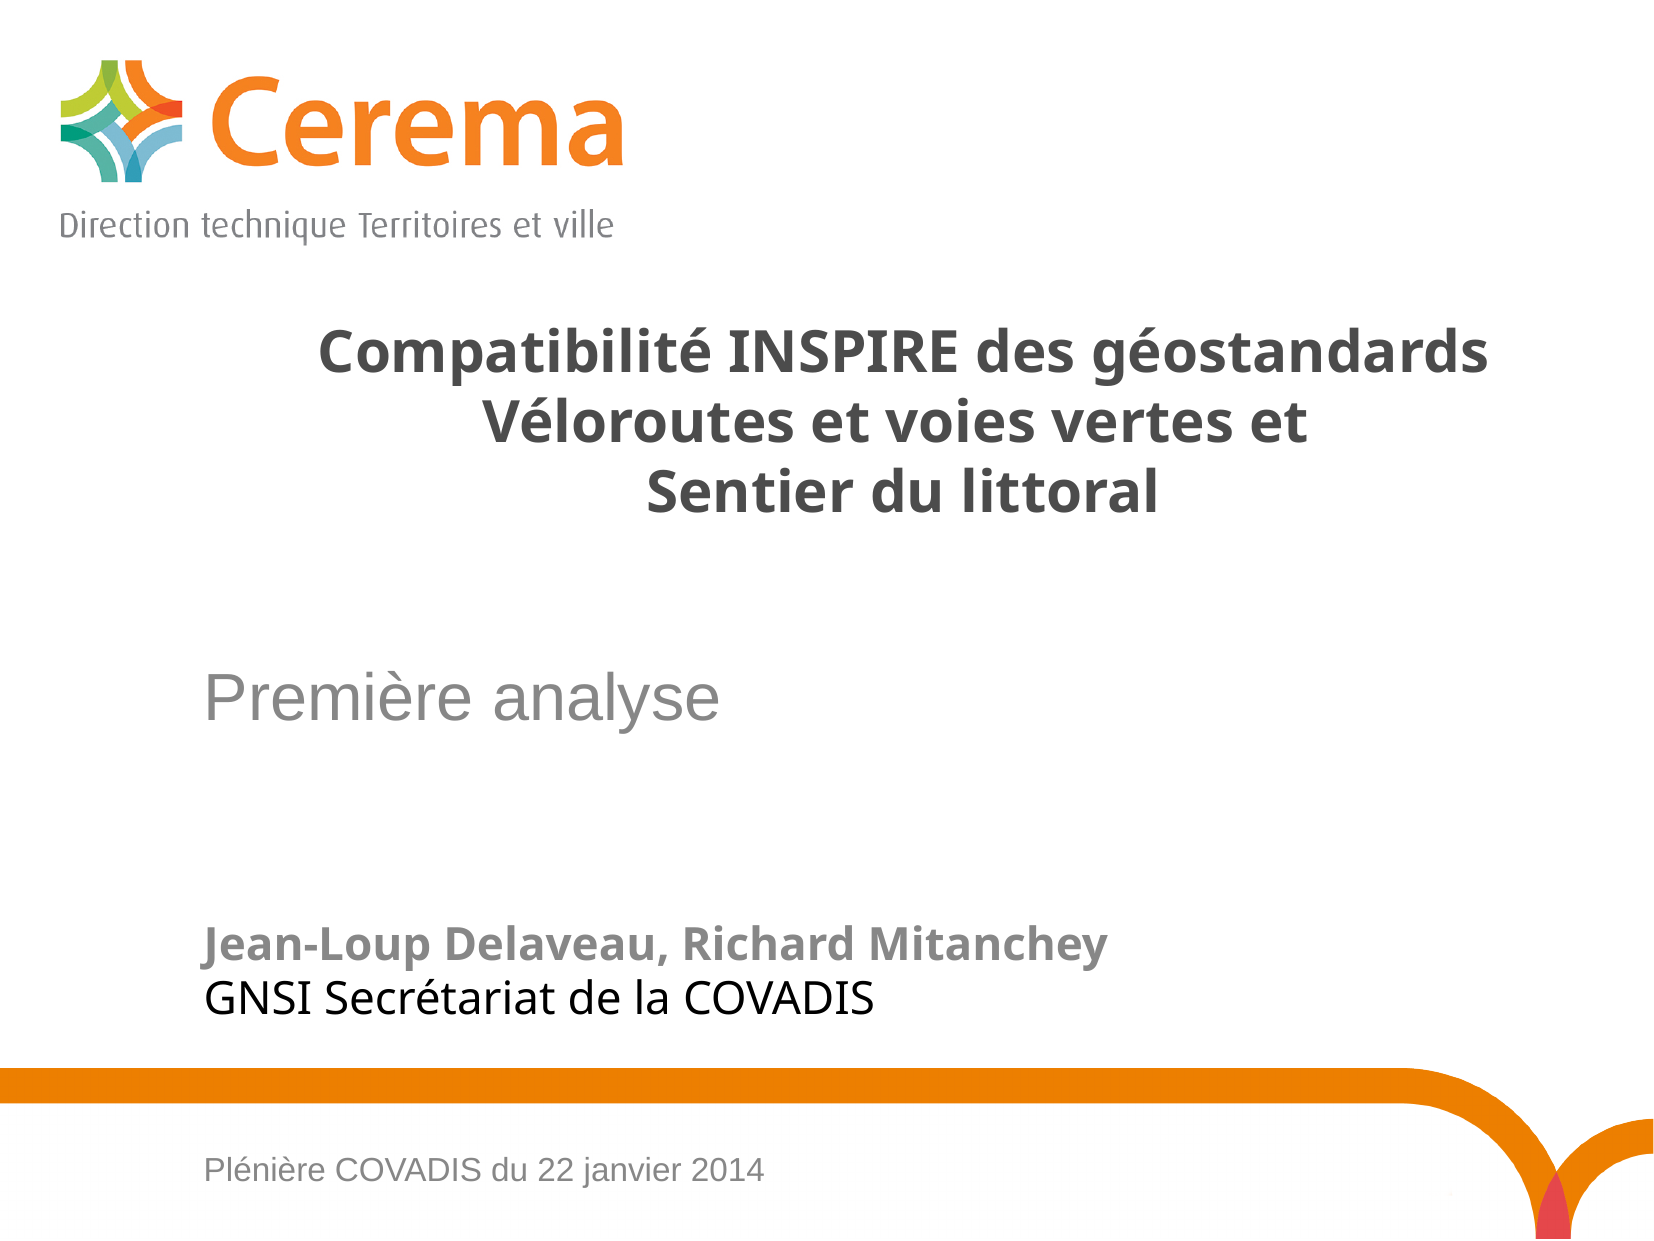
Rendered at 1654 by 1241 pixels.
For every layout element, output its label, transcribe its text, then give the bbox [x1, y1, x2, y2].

text_box Compatibilité INSPIRE des géostandards Véloroutes et voies vertes et Sentier du littoral [188, 306, 1619, 532]
text_box Jean-Loup Delaveau, Richard Mitanchey GNSI Secrétariat de la COVADIS [188, 906, 1465, 1032]
picture [0, 0, 684, 291]
text_box Première analyse [188, 646, 1465, 742]
text_box Plénière COVADIS du 22 janvier 2014 [188, 1140, 1205, 1197]
picture [0, 1068, 1654, 1239]
